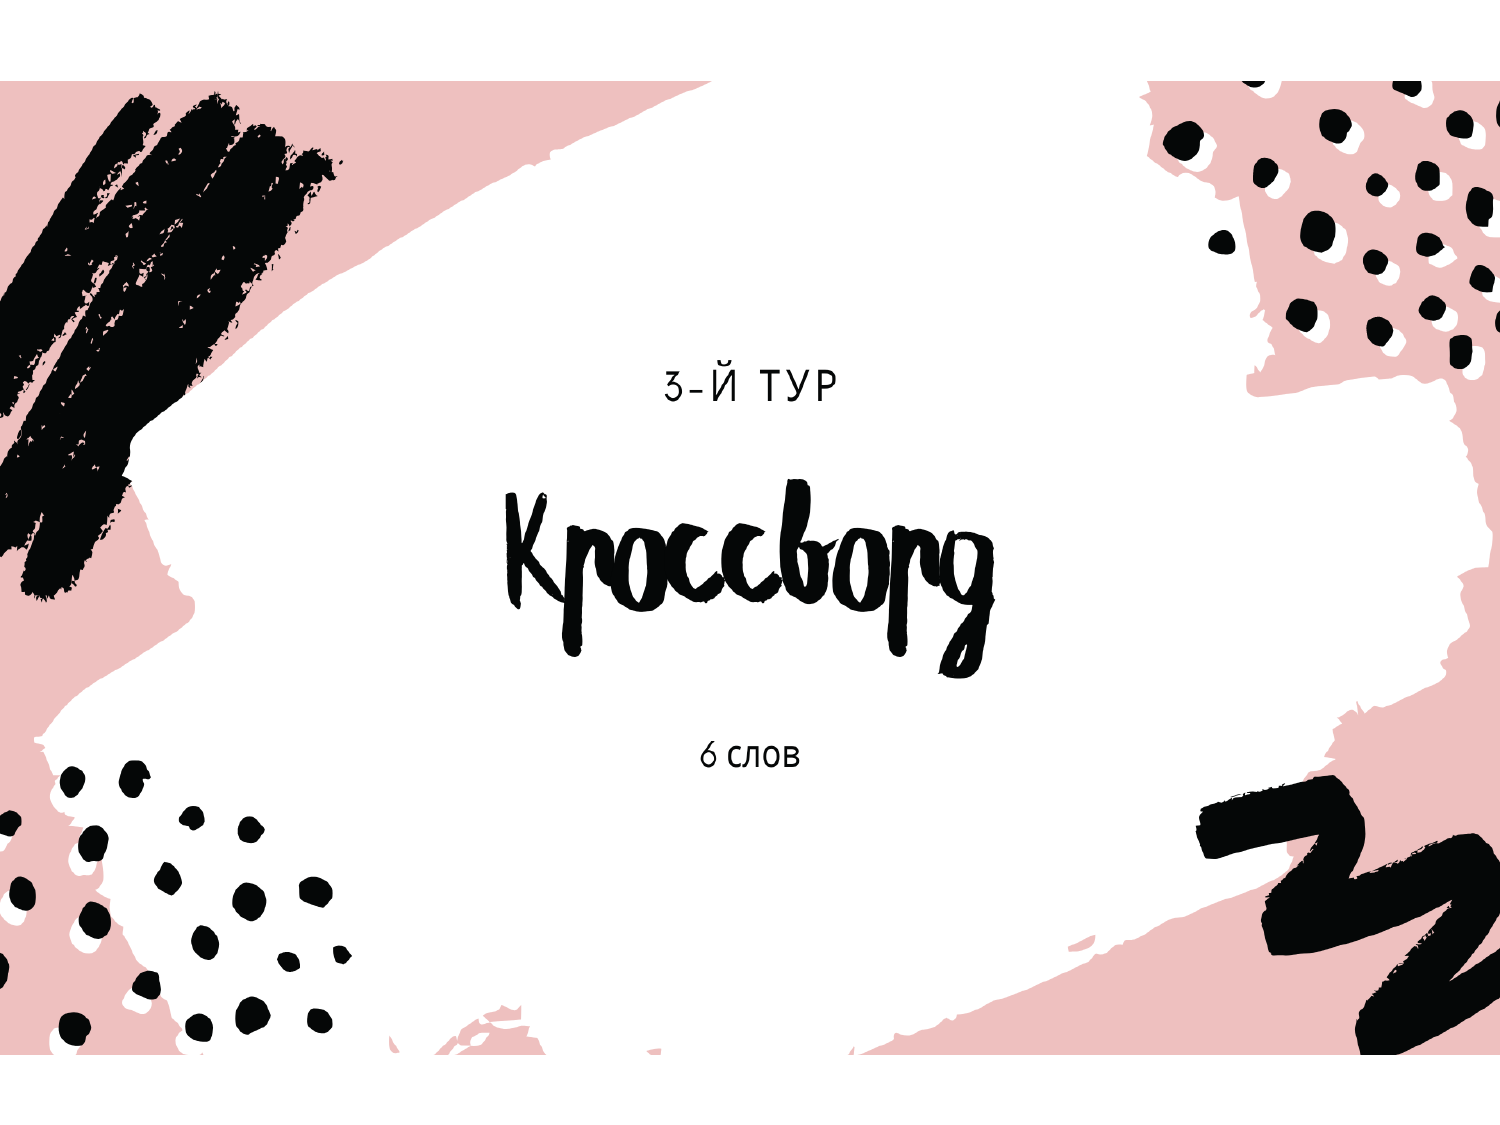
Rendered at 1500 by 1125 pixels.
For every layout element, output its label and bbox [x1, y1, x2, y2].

picture [0, 81, 1500, 1055]
